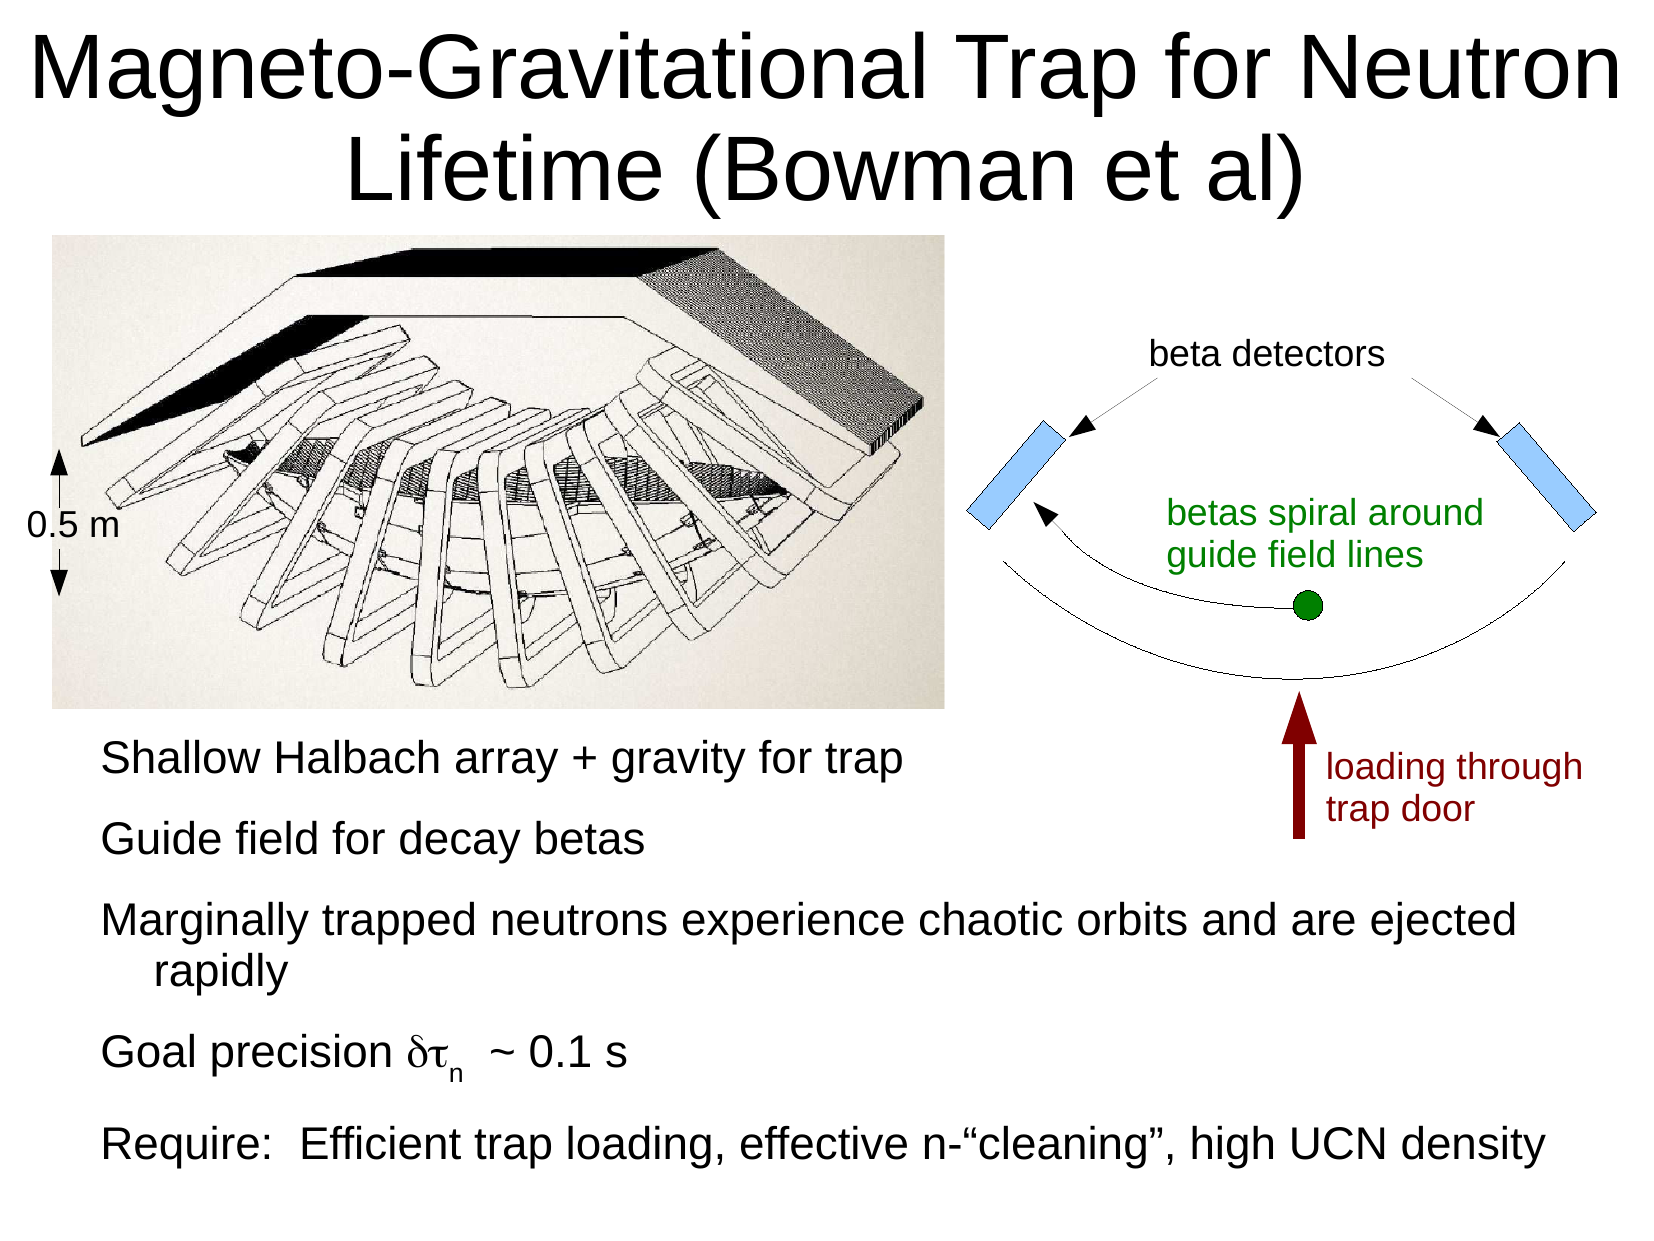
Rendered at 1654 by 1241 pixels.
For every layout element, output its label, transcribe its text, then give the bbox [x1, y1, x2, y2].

title Magneto-Gravitational Trap for Neutron Lifetime (Bowman et al) [0, 3, 1654, 232]
text_box beta detectors [1133, 324, 1401, 387]
picture [52, 235, 945, 709]
list Shallow Halbach array + gravity for trap Guide field for decay betas Marginally trapped neutrons experience chaotic orbits and are ejected rapidly Goal precision n ~ 0.1 s Require: Efficient trap loading, effective n-“cleaning”, high UCN density [82, 732, 1625, 1205]
text_box [1496, 422, 1597, 532]
picture [52, 476, 59, 496]
text_box 0.5 m [11, 496, 136, 558]
text_box betas spiral around guide field lines [1151, 483, 1499, 592]
text_box [966, 420, 1066, 530]
text_box [1293, 592, 1323, 621]
text_box loading through trap door [1311, 738, 1599, 846]
picture [52, 558, 59, 569]
